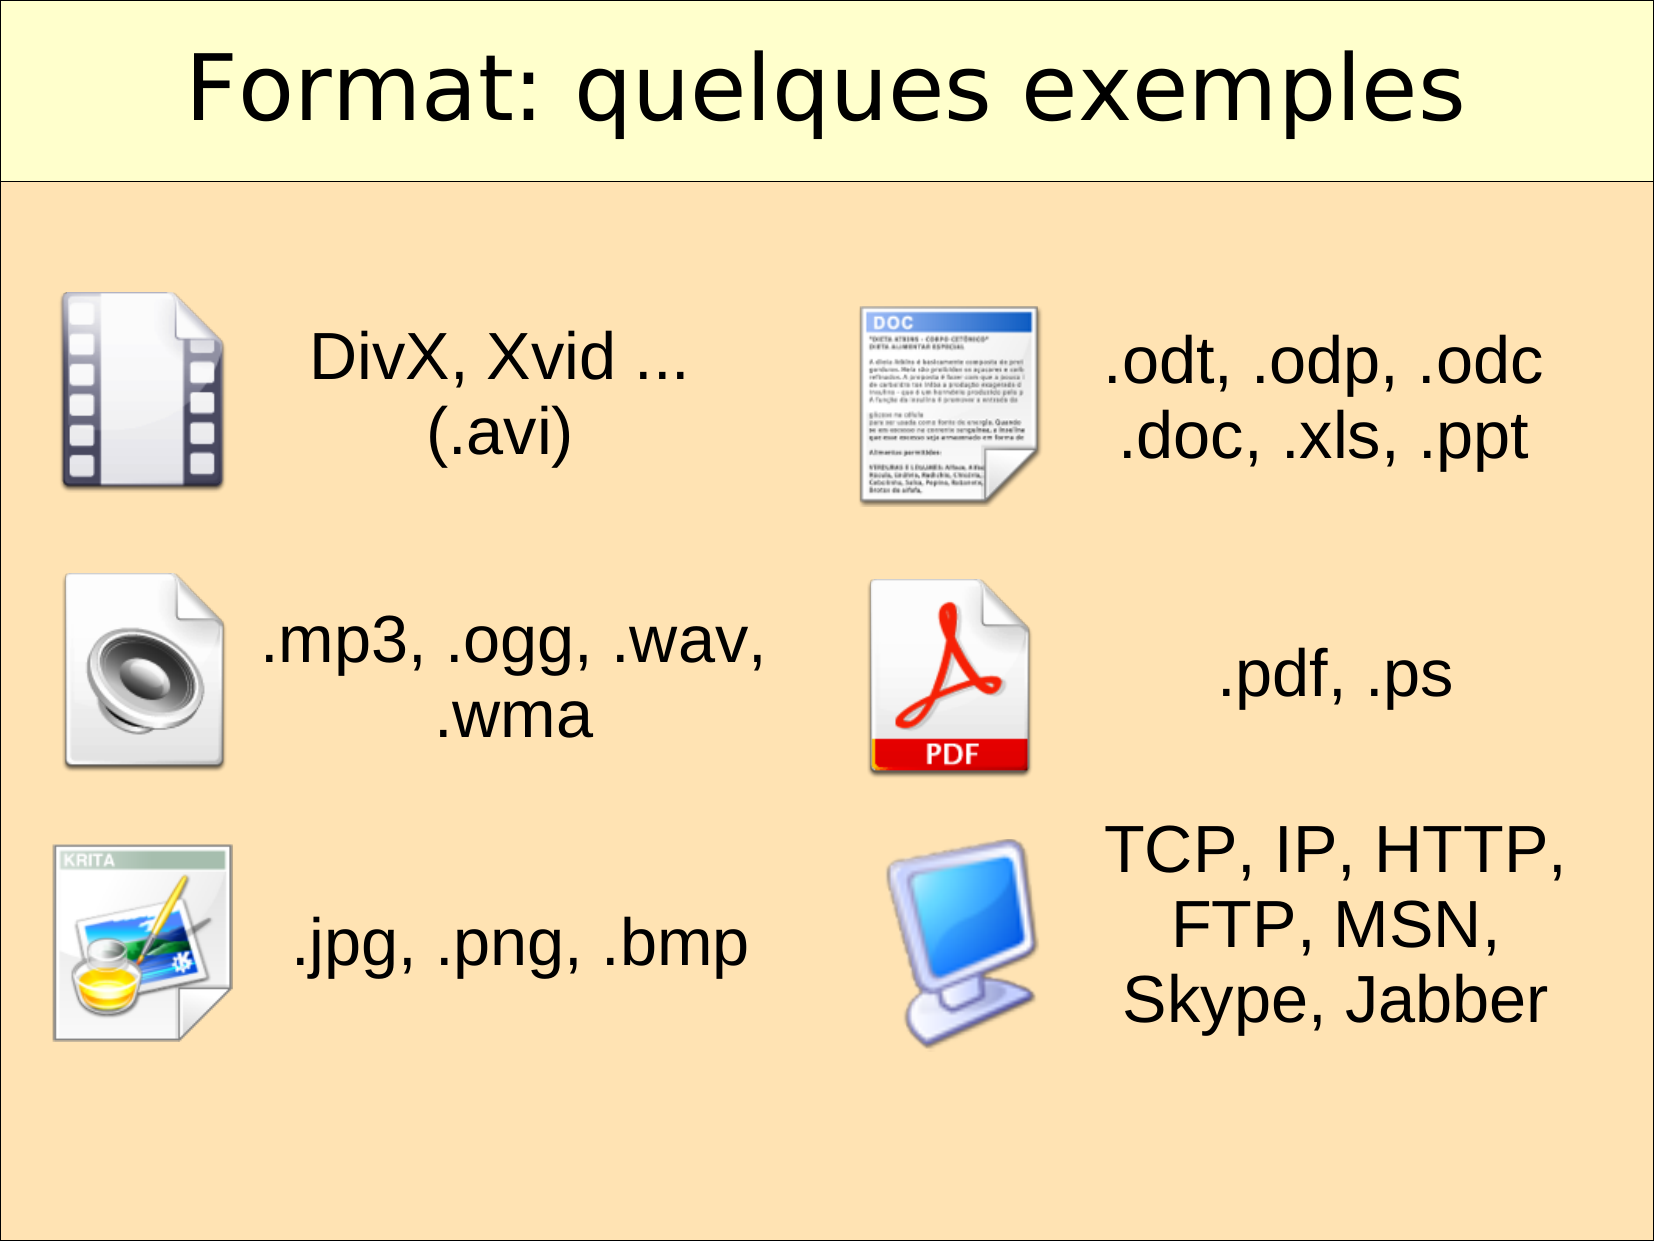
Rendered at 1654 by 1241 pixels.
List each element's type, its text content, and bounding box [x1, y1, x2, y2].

text_box .odt, .odp, .odc .doc, .xls, .ppt [1051, 298, 1596, 498]
text_box .jpg, .png, .bmp [248, 891, 793, 992]
picture [852, 839, 1063, 1052]
text_box TCP, IP, HTTP, FTP, MSN, Skype, Jabber [1063, 775, 1608, 1074]
picture [851, 306, 1052, 507]
text_box .pdf, .ps [1063, 622, 1608, 723]
picture [44, 844, 242, 1042]
text_box DivX, Xvid ... (.avi) [260, 294, 740, 494]
title Format: quelques exemples [0, 0, 1654, 177]
text_box .mp3, .ogg, .wav, .wma [256, 577, 772, 777]
picture [50, 573, 250, 774]
picture [855, 579, 1056, 780]
picture [48, 292, 249, 493]
